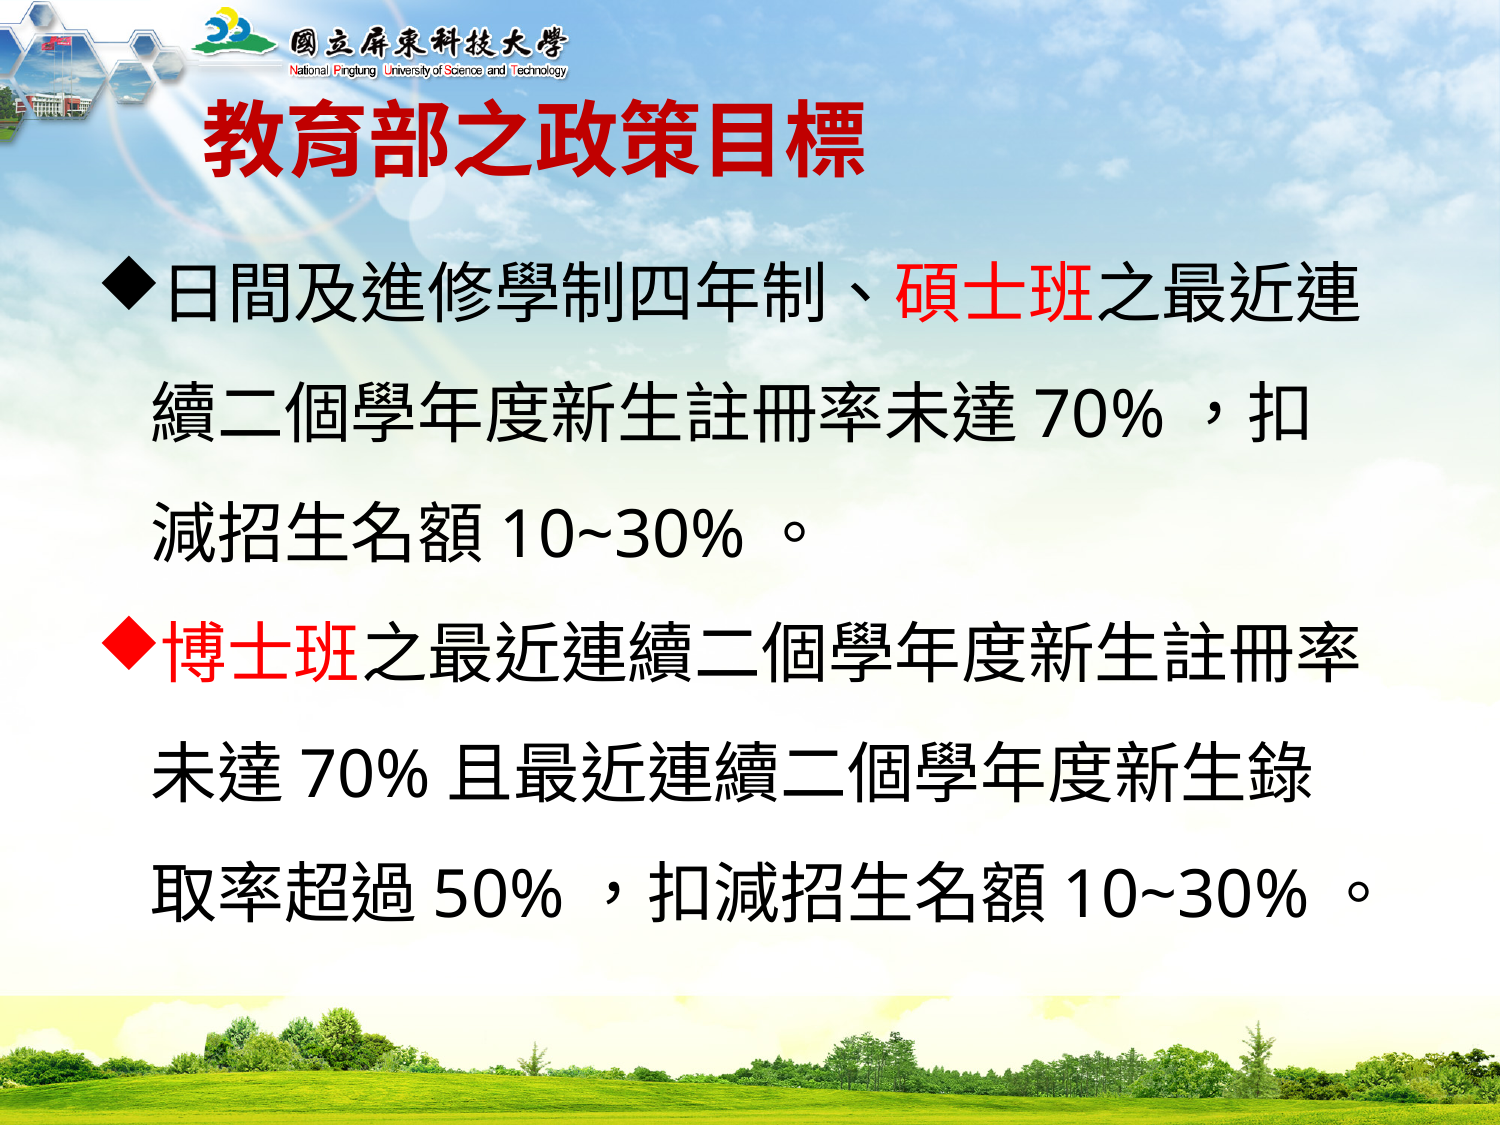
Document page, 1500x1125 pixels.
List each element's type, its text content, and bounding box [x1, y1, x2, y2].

title 教育部之政策目標 [194, 78, 1081, 196]
list 日間及進修學制四年制、碩士班之最近連續二個學年度新生註冊率未達70%，扣減招生名額10~30%。 博士班之最近連續二個學年度新生註冊率未達70%且最近連續二個學年度新生錄取率超過50%，扣減招生名額10~30%。 [88, 196, 1377, 988]
picture [0, 0, 1500, 1125]
